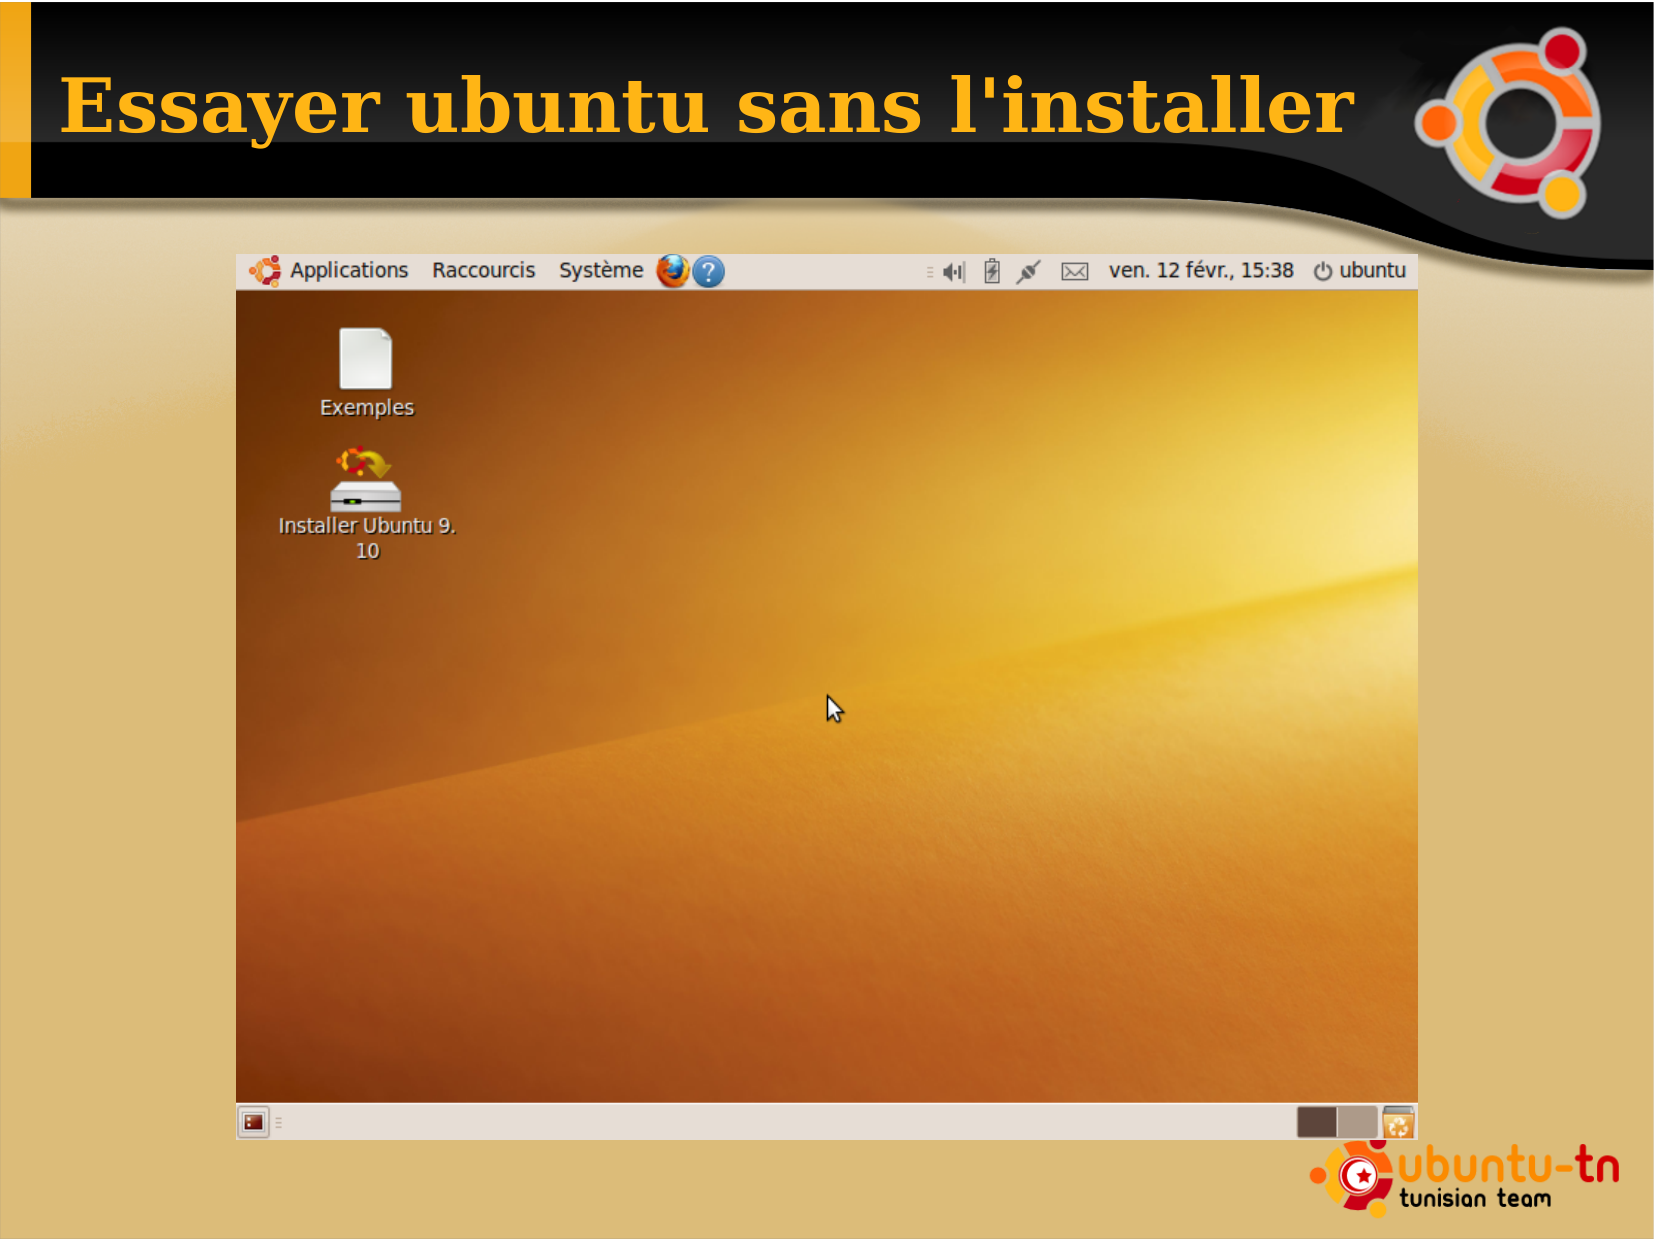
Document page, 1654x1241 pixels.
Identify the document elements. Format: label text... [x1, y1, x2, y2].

title Essayer ubuntu sans l'installer [59, 9, 1447, 202]
picture [0, 0, 1654, 1241]
